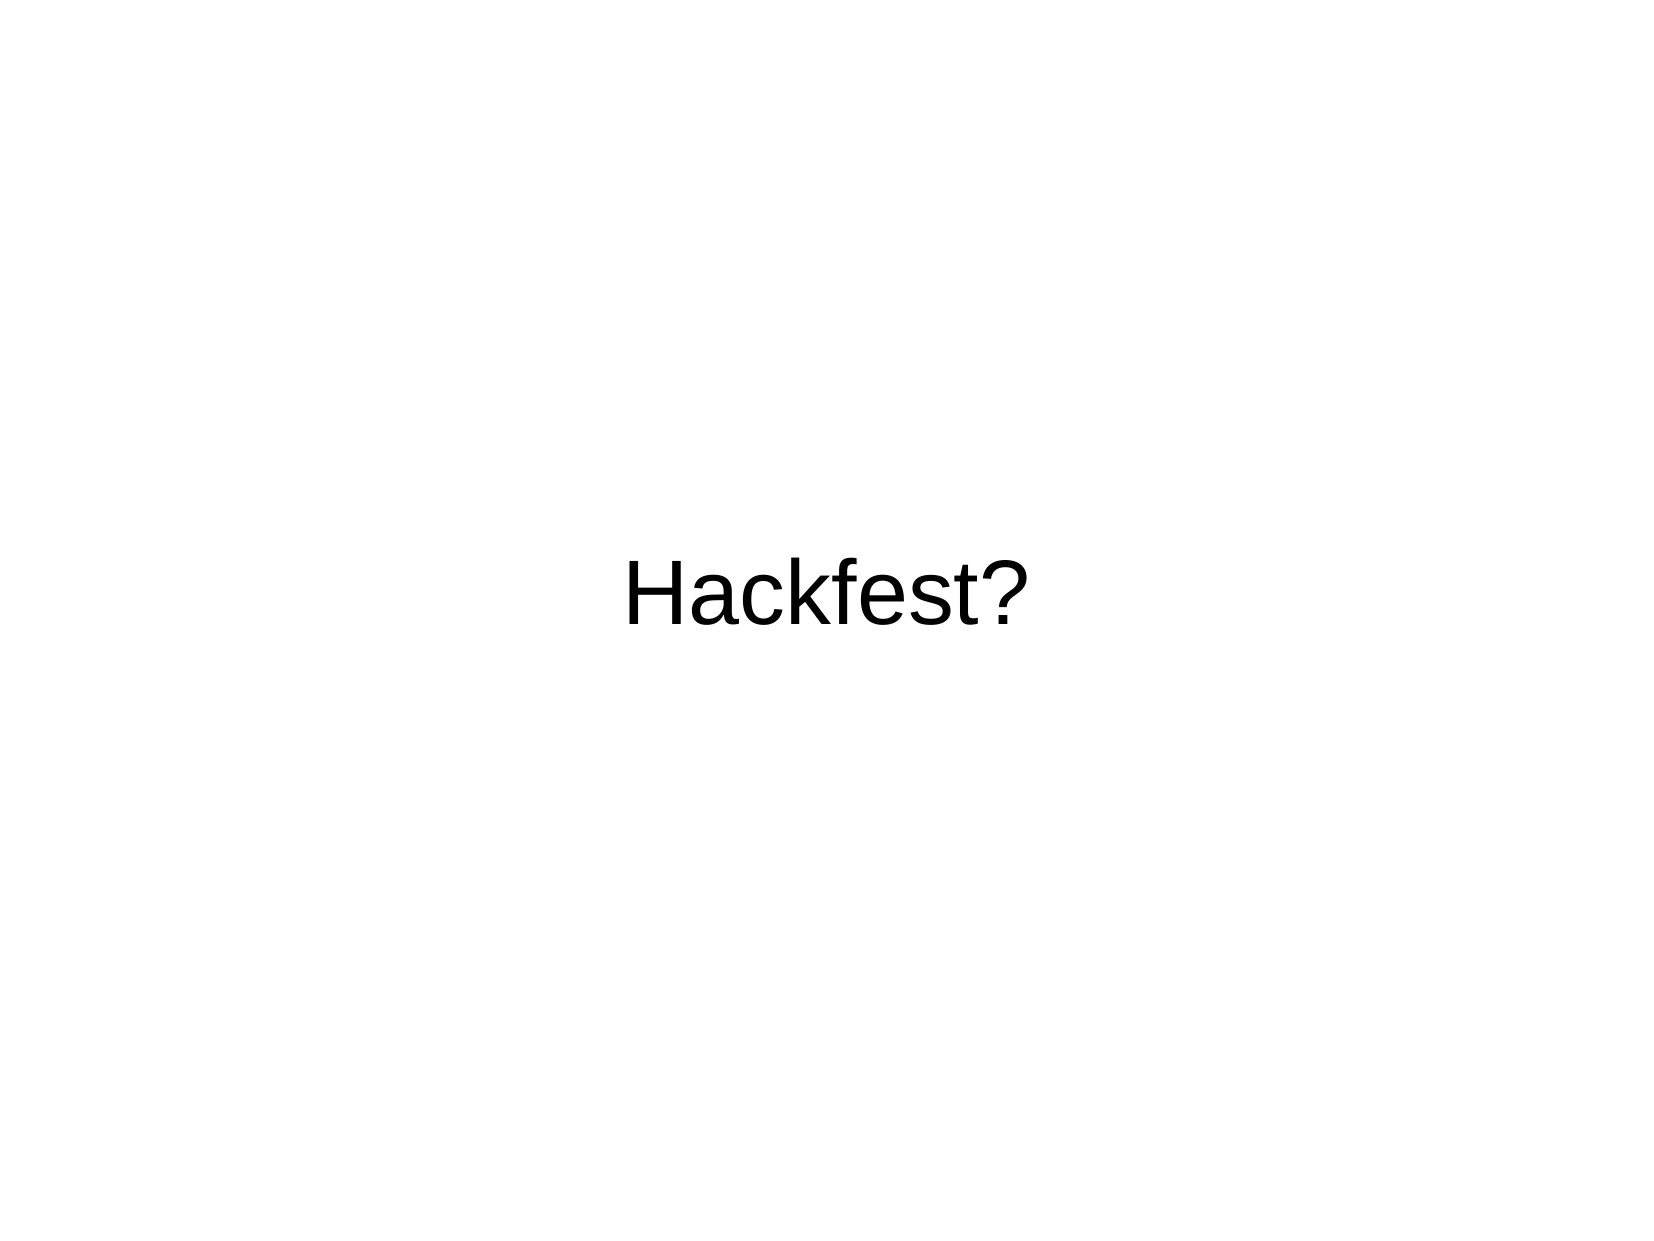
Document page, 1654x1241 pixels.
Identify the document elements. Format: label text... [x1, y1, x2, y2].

title Hackfest? [82, 489, 1571, 697]
